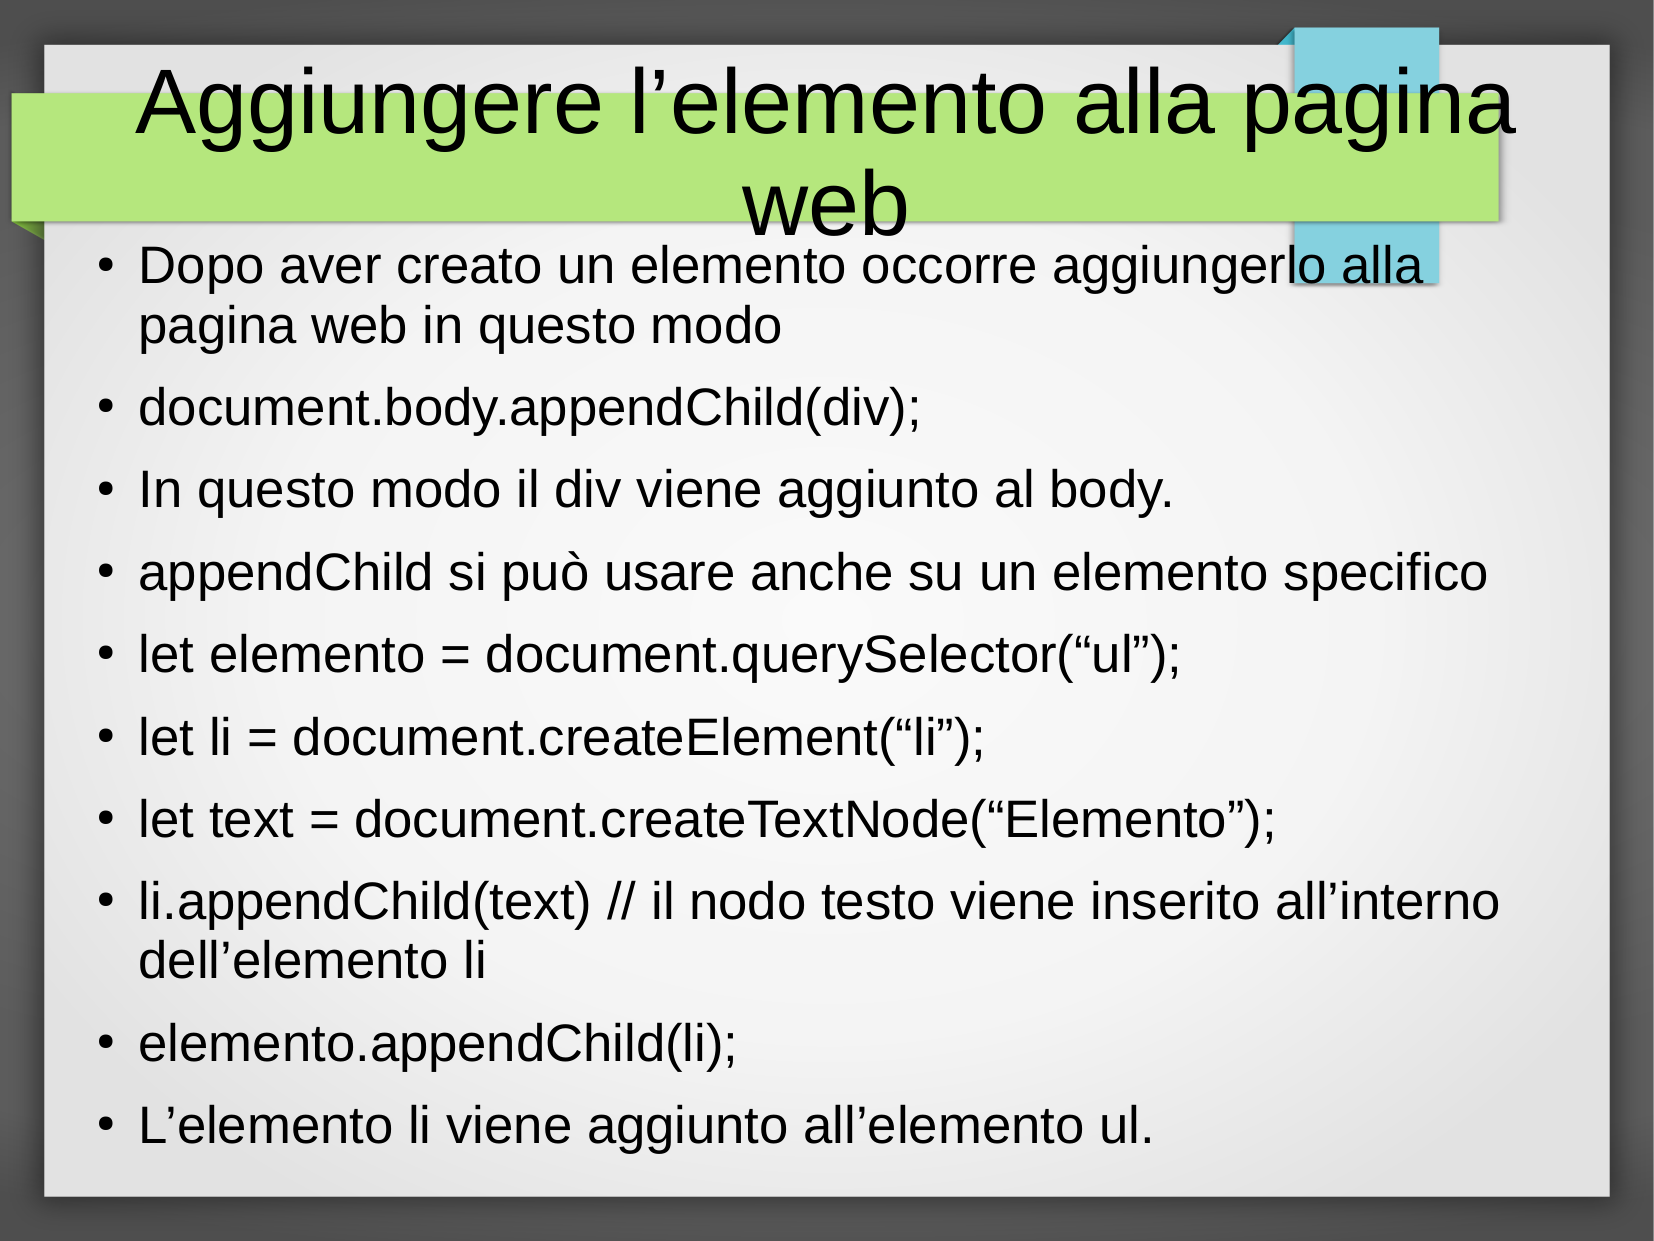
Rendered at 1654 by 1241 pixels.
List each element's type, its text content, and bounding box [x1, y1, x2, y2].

picture [0, 0, 1654, 1241]
list Dopo aver creato un elemento occorre aggiungerlo alla pagina web in questo modo document.body.appendChild(div); In questo modo il div viene aggiunto al body. appendChild si può usare anche su un elemento specifico let elemento = document.querySelector(“ul”); let li = document.createElement(“li”); let text = document.createTextNode(“Elemento”); li.appendChild(text) // il nodo testo viene inserito all’interno dell’elemento li elemento.appendChild(li); L’elemento li viene aggiunto all’elemento ul. [82, 236, 1571, 1161]
title Aggiungere l’elemento alla pagina web [82, 49, 1571, 236]
